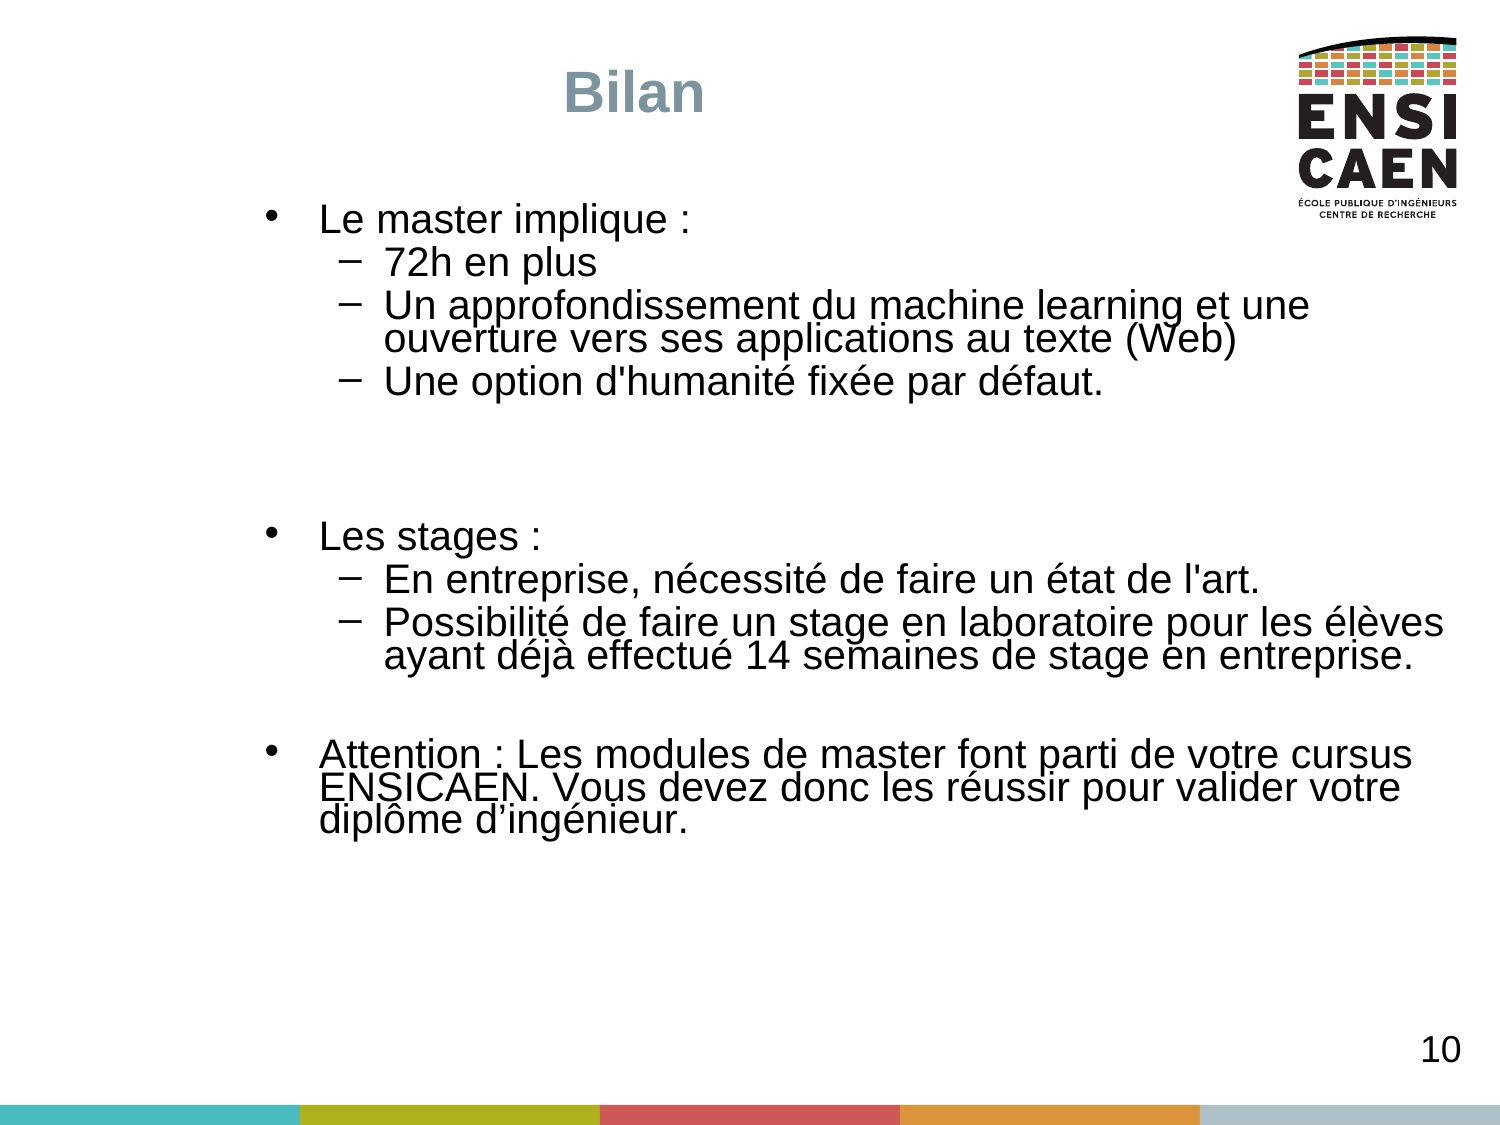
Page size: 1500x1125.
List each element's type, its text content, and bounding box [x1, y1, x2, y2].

title Bilan [0, 21, 1270, 176]
list Le master implique : 72h en plus Un approfondissement du machine learning et une ouverture vers ses applications au texte (Web) Une option d'humanité fixée par défaut. Les stages : En entreprise, nécessité de faire un état de l'art. Possibilité de faire un stage en laboratoire pour les élèves ayant déjà effectué 14 semaines de stage en entreprise. Attention : Les modules de master font parti de votre cursus ENSICAEN. Vous devez donc les réussir pour valider votre diplôme d’ingénieur. [249, 199, 1474, 853]
